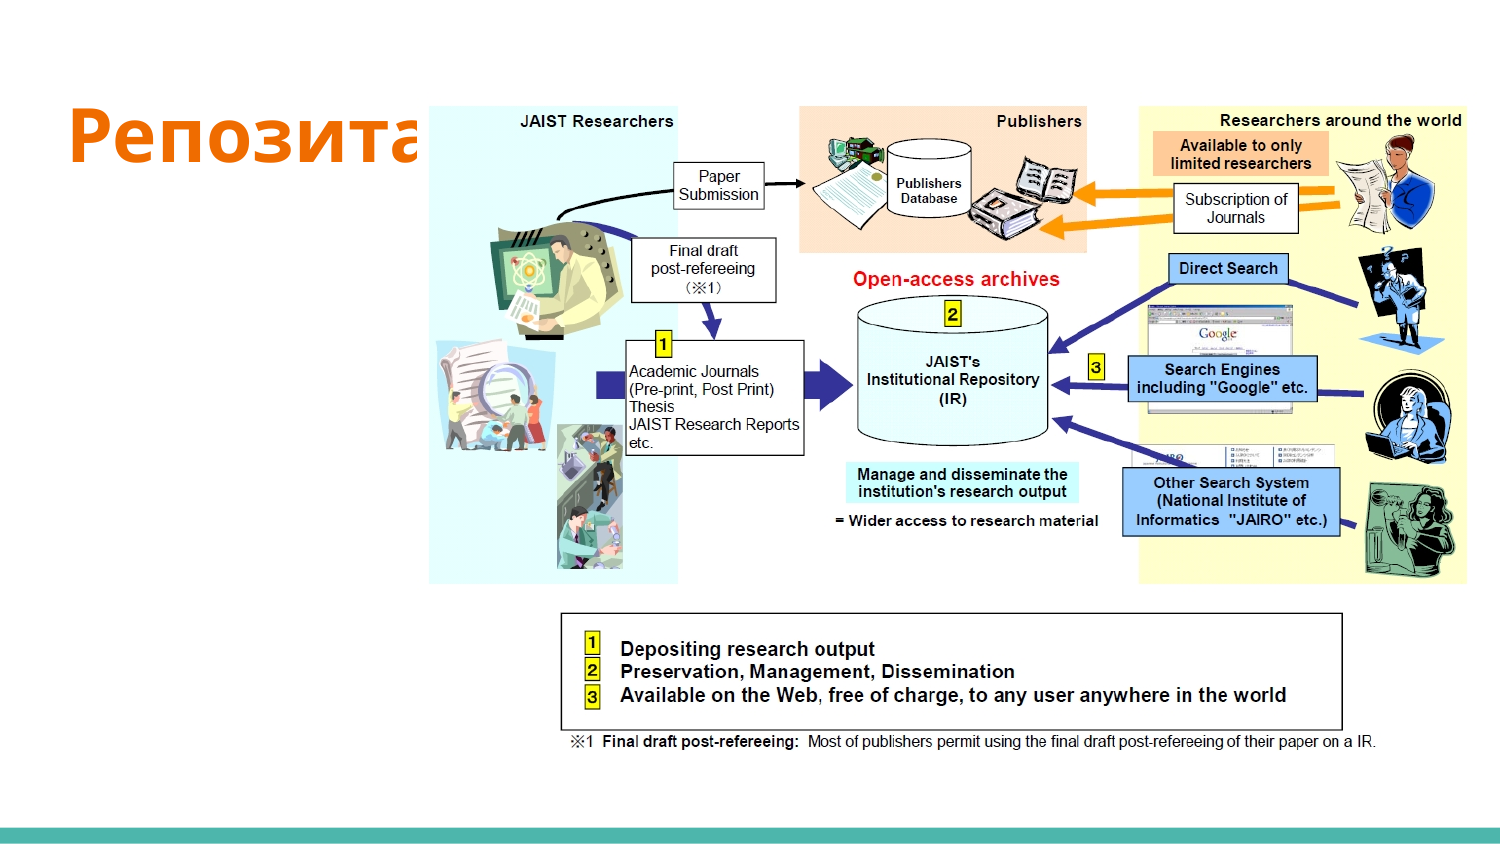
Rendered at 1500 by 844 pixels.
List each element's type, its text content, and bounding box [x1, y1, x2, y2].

title Репозитарій [51, 72, 1449, 189]
picture [417, 92, 1481, 752]
